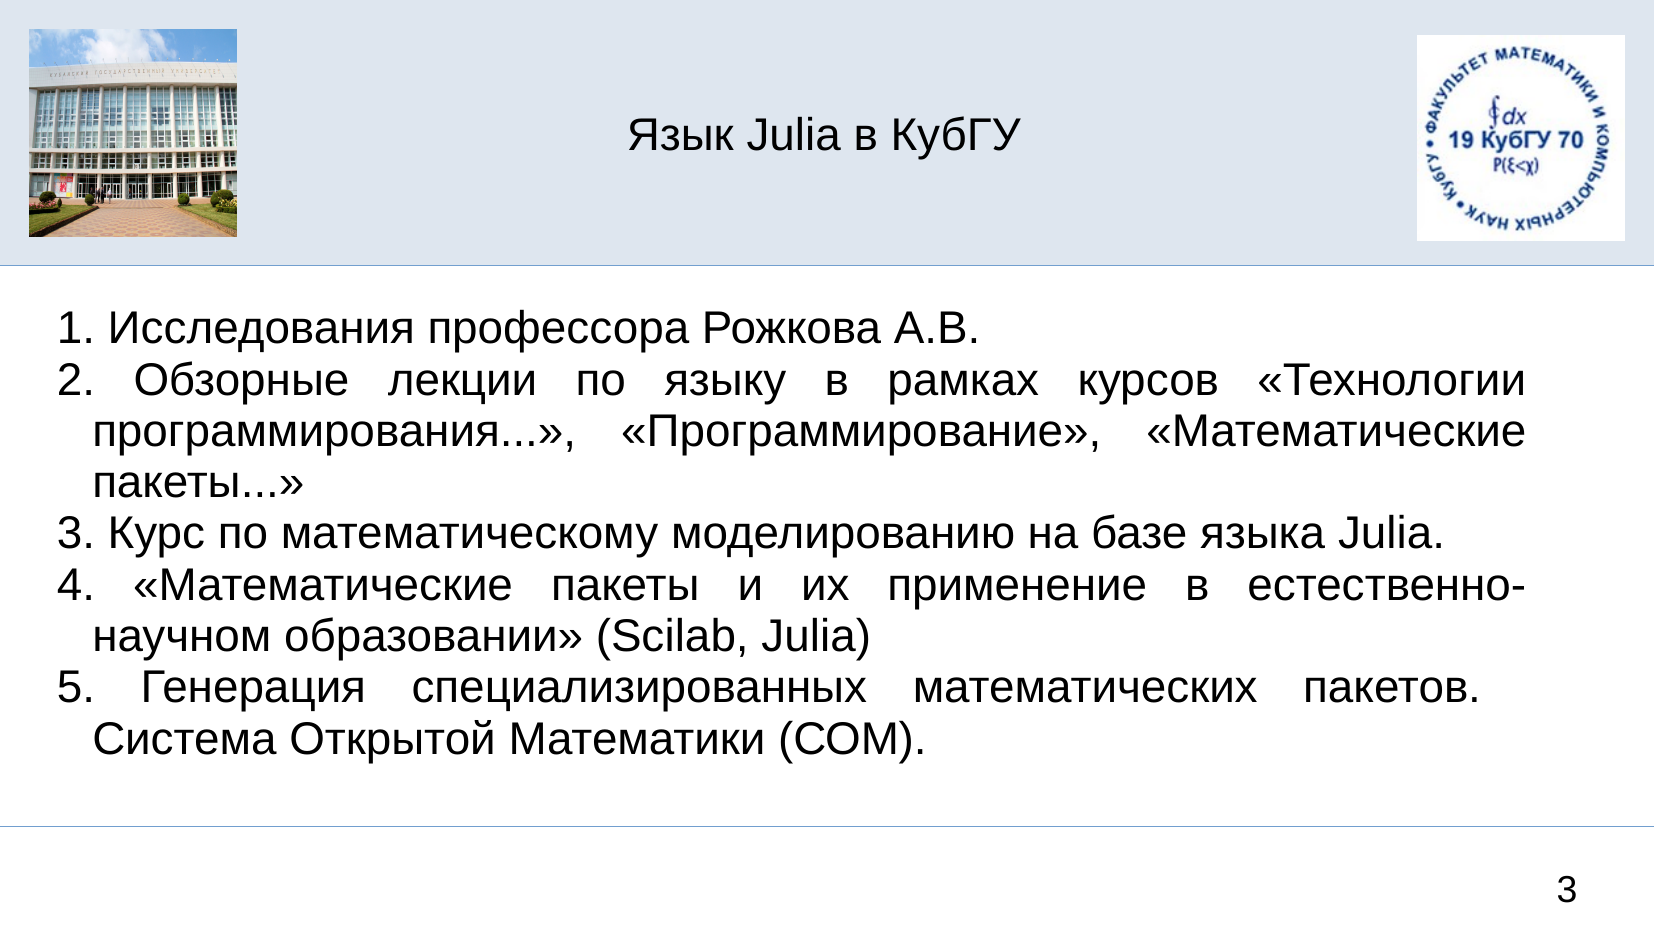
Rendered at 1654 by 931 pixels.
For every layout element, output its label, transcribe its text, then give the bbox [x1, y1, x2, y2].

picture [1417, 35, 1625, 241]
title Язык Julia в КубГУ [262, 6, 1386, 264]
picture [29, 29, 237, 237]
subtitle Исследования профессора Рожкова А.В. Обзорные лекции по языку в рамках курсов «Технологии программирования...», «Программирование», «Математические пакеты...» Курс по математическому моделированию на базе языка Julia. «Математические пакеты и их применение в естественно-научном образовании» (Scilab, Julia) Генерация специализированных математических пакетов. Система Открытой Математики (СОМ). [56, 276, 1528, 790]
text_box <номер> [1541, 860, 1654, 931]
text_box [0, 0, 1654, 265]
